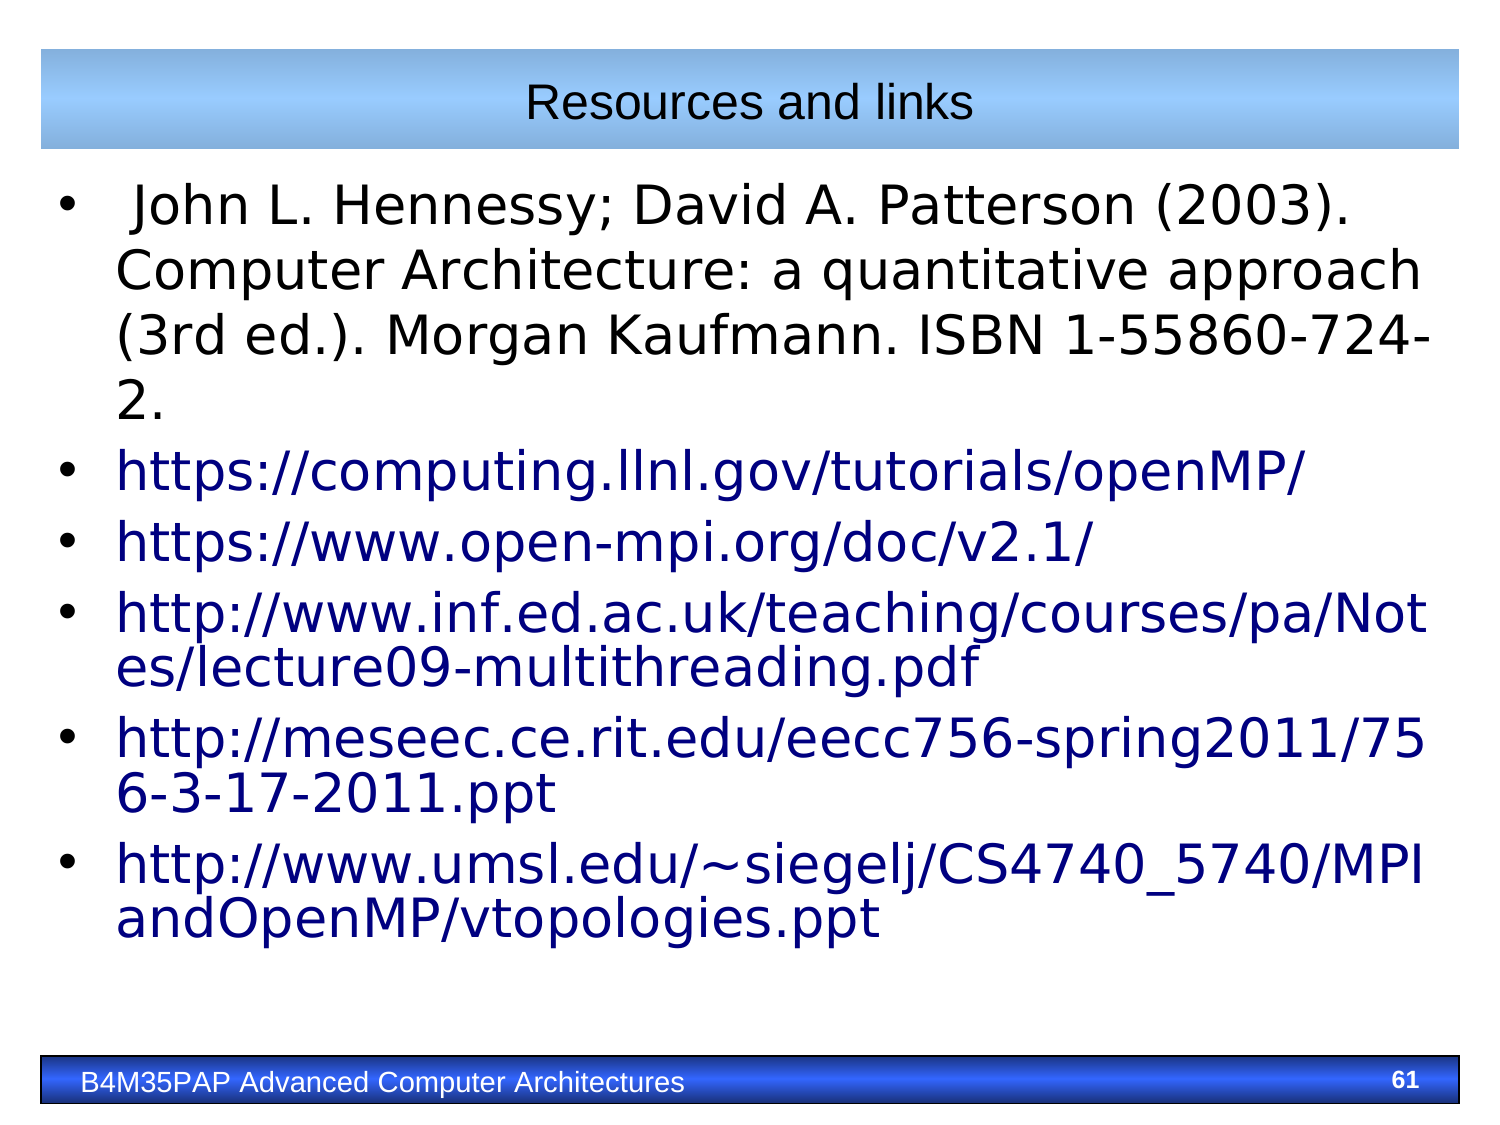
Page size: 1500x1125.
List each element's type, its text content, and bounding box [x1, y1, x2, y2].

title Resources and links [41, 49, 1459, 149]
text_box [44, 128, 1458, 1056]
